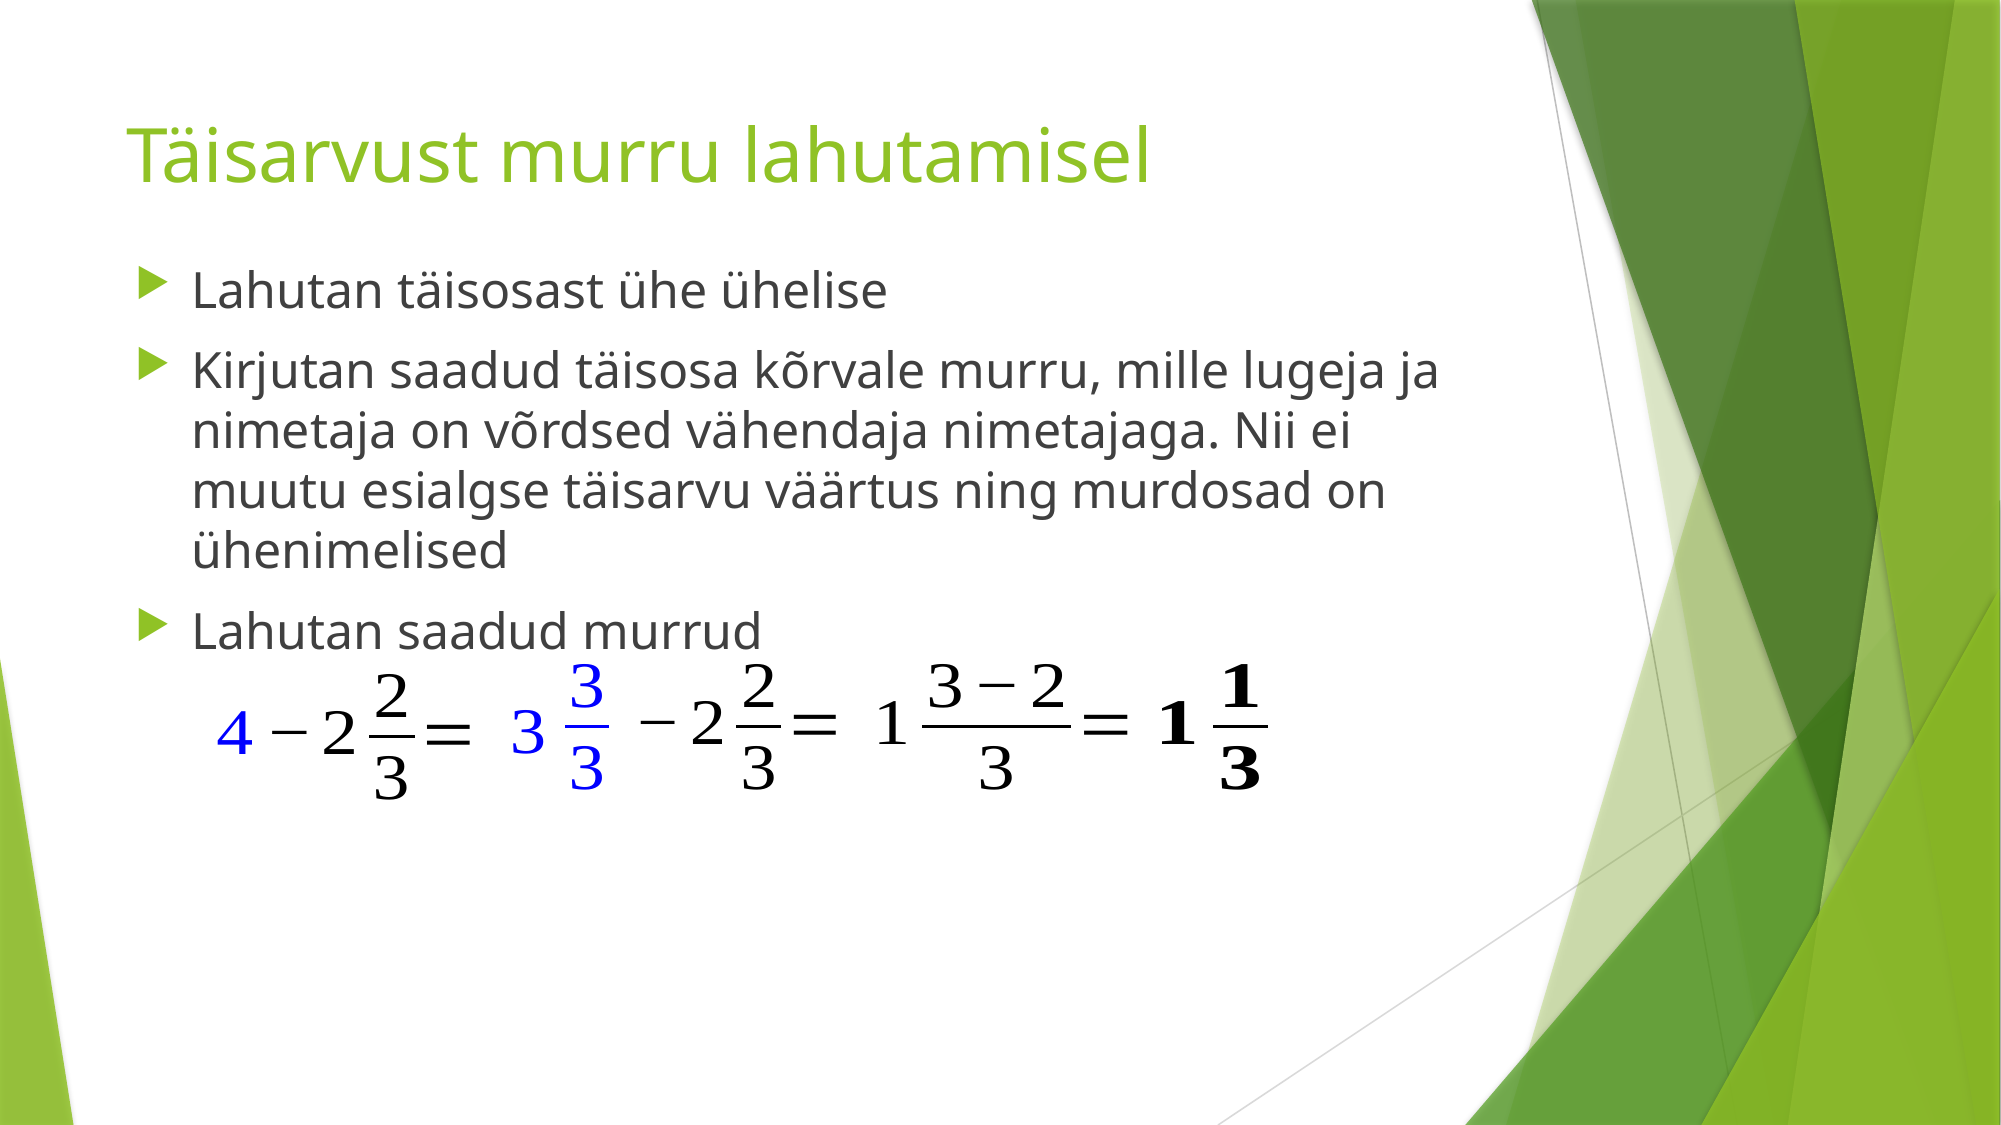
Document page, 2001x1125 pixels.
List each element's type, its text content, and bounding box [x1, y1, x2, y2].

list Lahutan täisosast ühe ühelise Kirjutan saadud täisosa kõrvale murru, mille lugeja ja nimetaja on võrdsed vähendaja nimetajaga. Nii ei muutu esialgse täisarvu väärtus ning murdosad on ühenimelised Lahutan saadud murrud [120, 250, 1531, 888]
chart [865, 649, 1145, 803]
chart [206, 659, 488, 813]
title Täisarvust murru lahutamisel [111, 99, 1522, 317]
chart [1146, 649, 1281, 803]
chart [502, 649, 853, 803]
